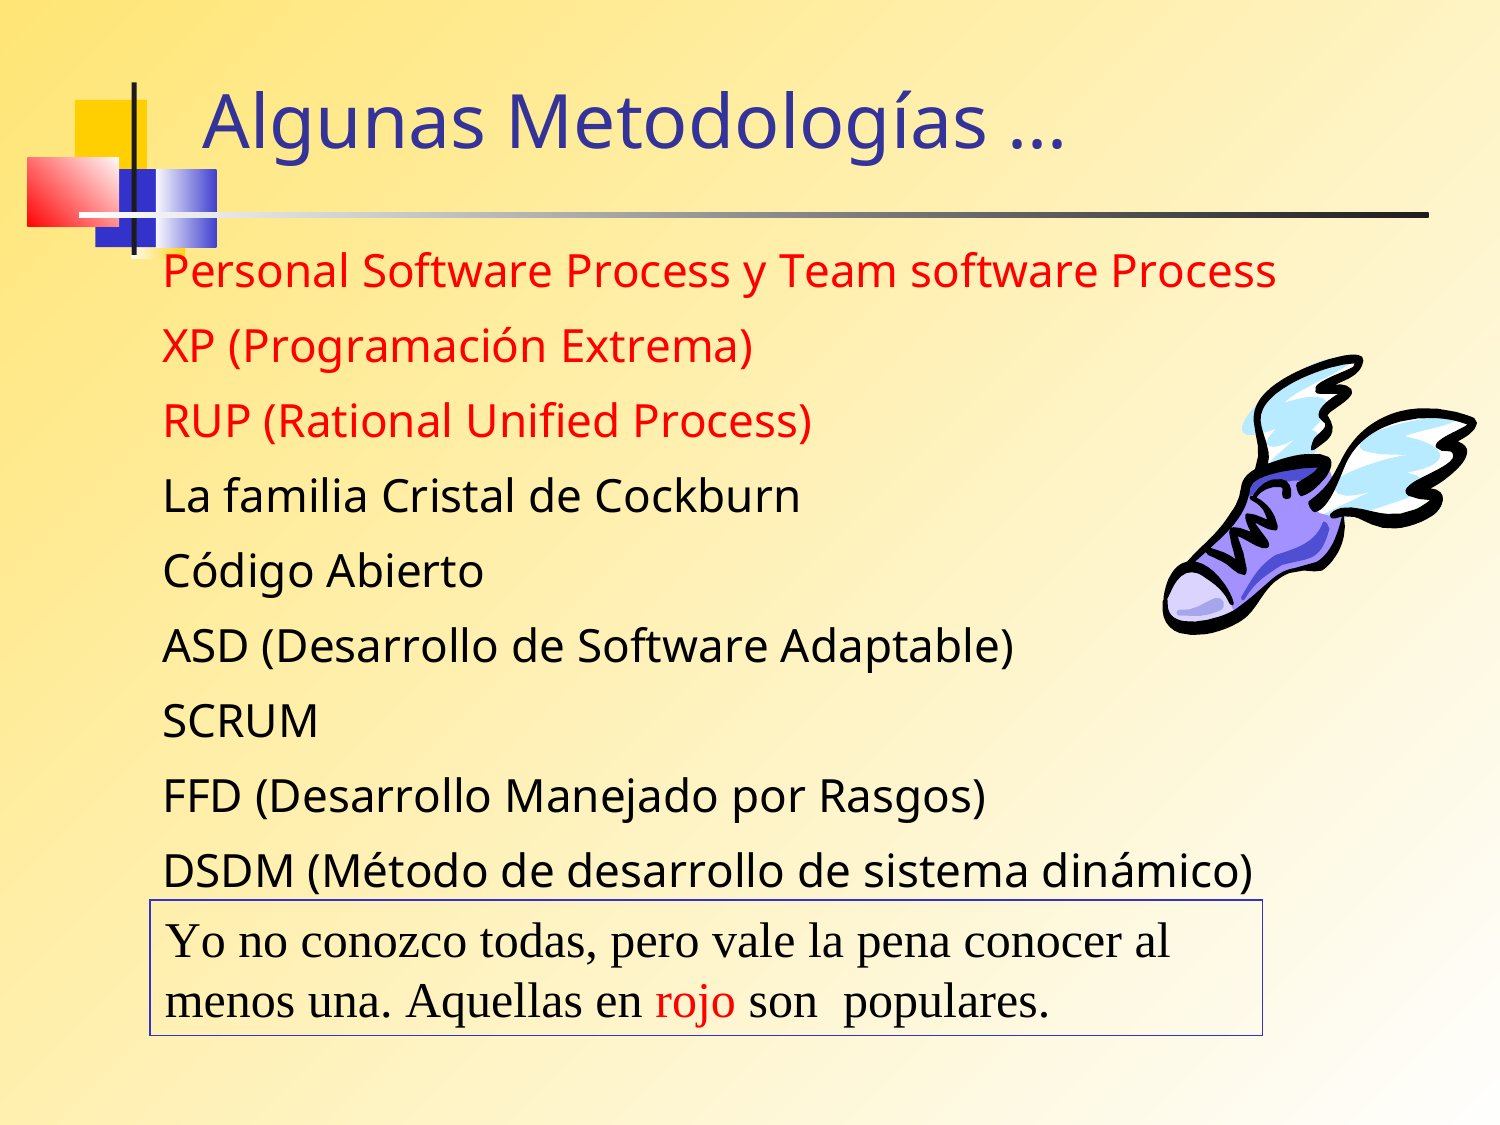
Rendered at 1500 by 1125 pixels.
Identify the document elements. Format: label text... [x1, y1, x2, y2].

title Algunas Metodologías ... [187, 37, 1466, 201]
text_box Yo no conozco todas, pero vale la pena conocer al menos una. Aquellas en rojo son populares. [150, 899, 1263, 1036]
picture [1162, 352, 1480, 638]
list Personal Software Process y Team software Process XP (Programación Extrema)‏ RUP (Rational Unified Process)‏ La familia Cristal de Cockburn Código Abierto ASD (Desarrollo de Software Adaptable)‏ SCRUM FFD (Desarrollo Manejado por Rasgos)‏ DSDM (Método de desarrollo de sistema dinámico)‏ [147, 230, 1473, 886]
